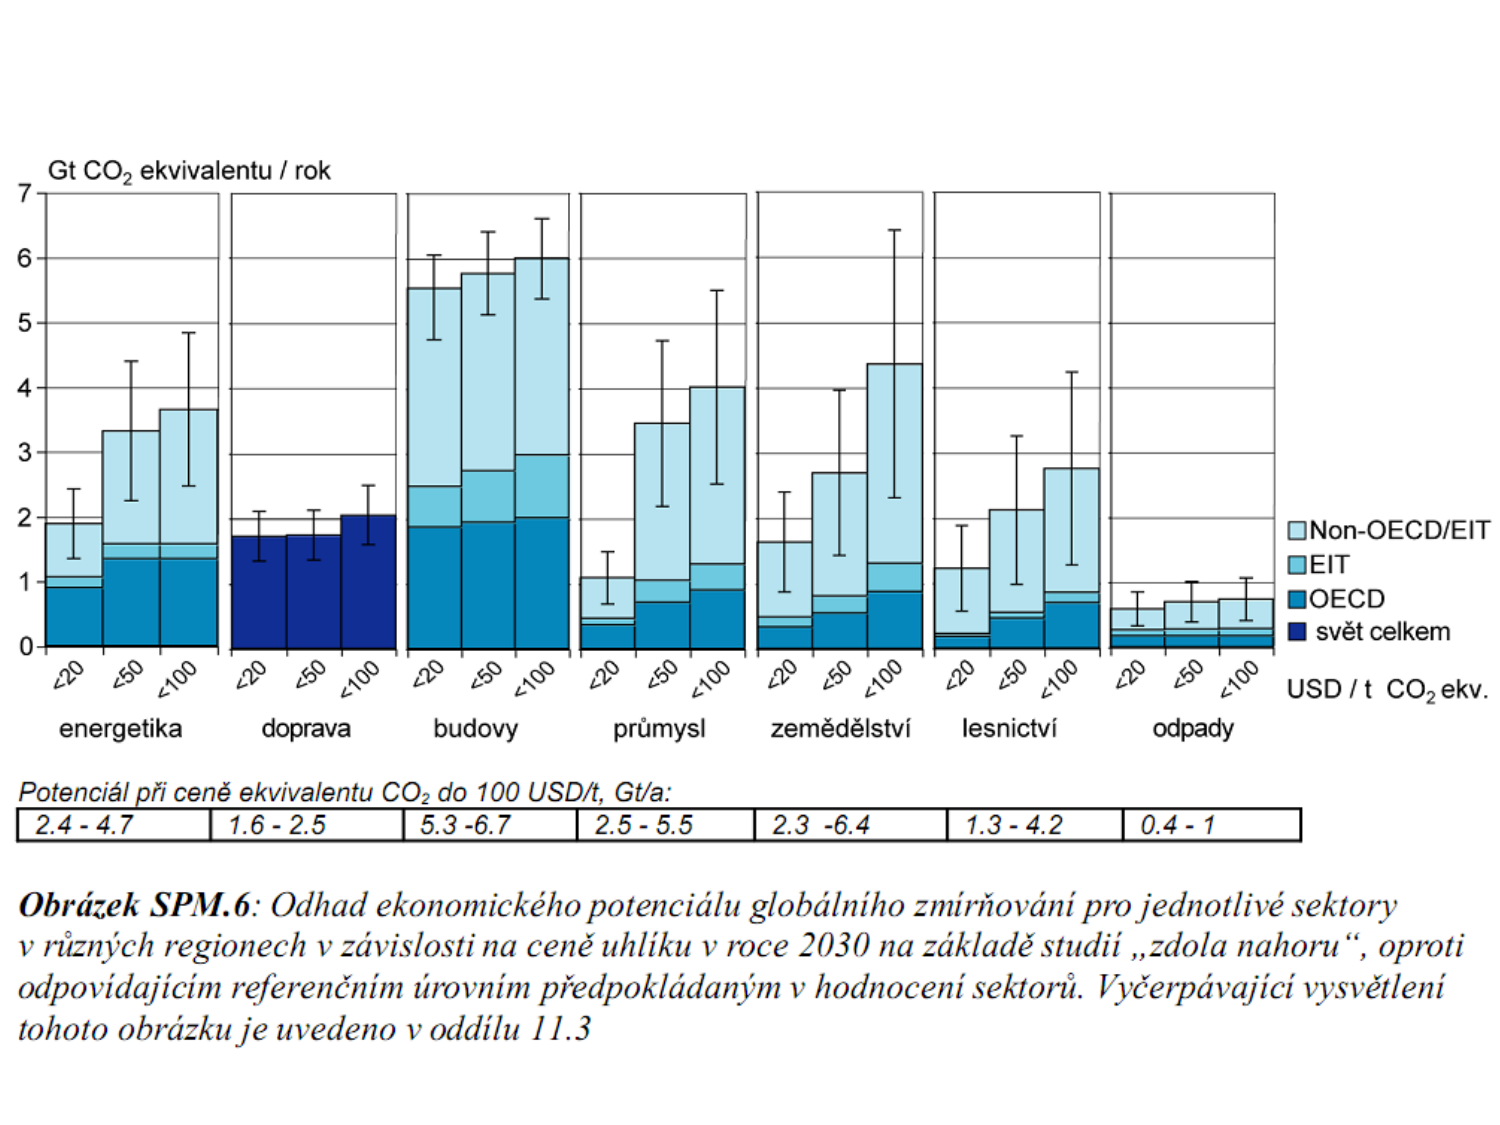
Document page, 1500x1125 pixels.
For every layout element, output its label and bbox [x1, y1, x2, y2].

picture [3, 153, 1500, 1050]
